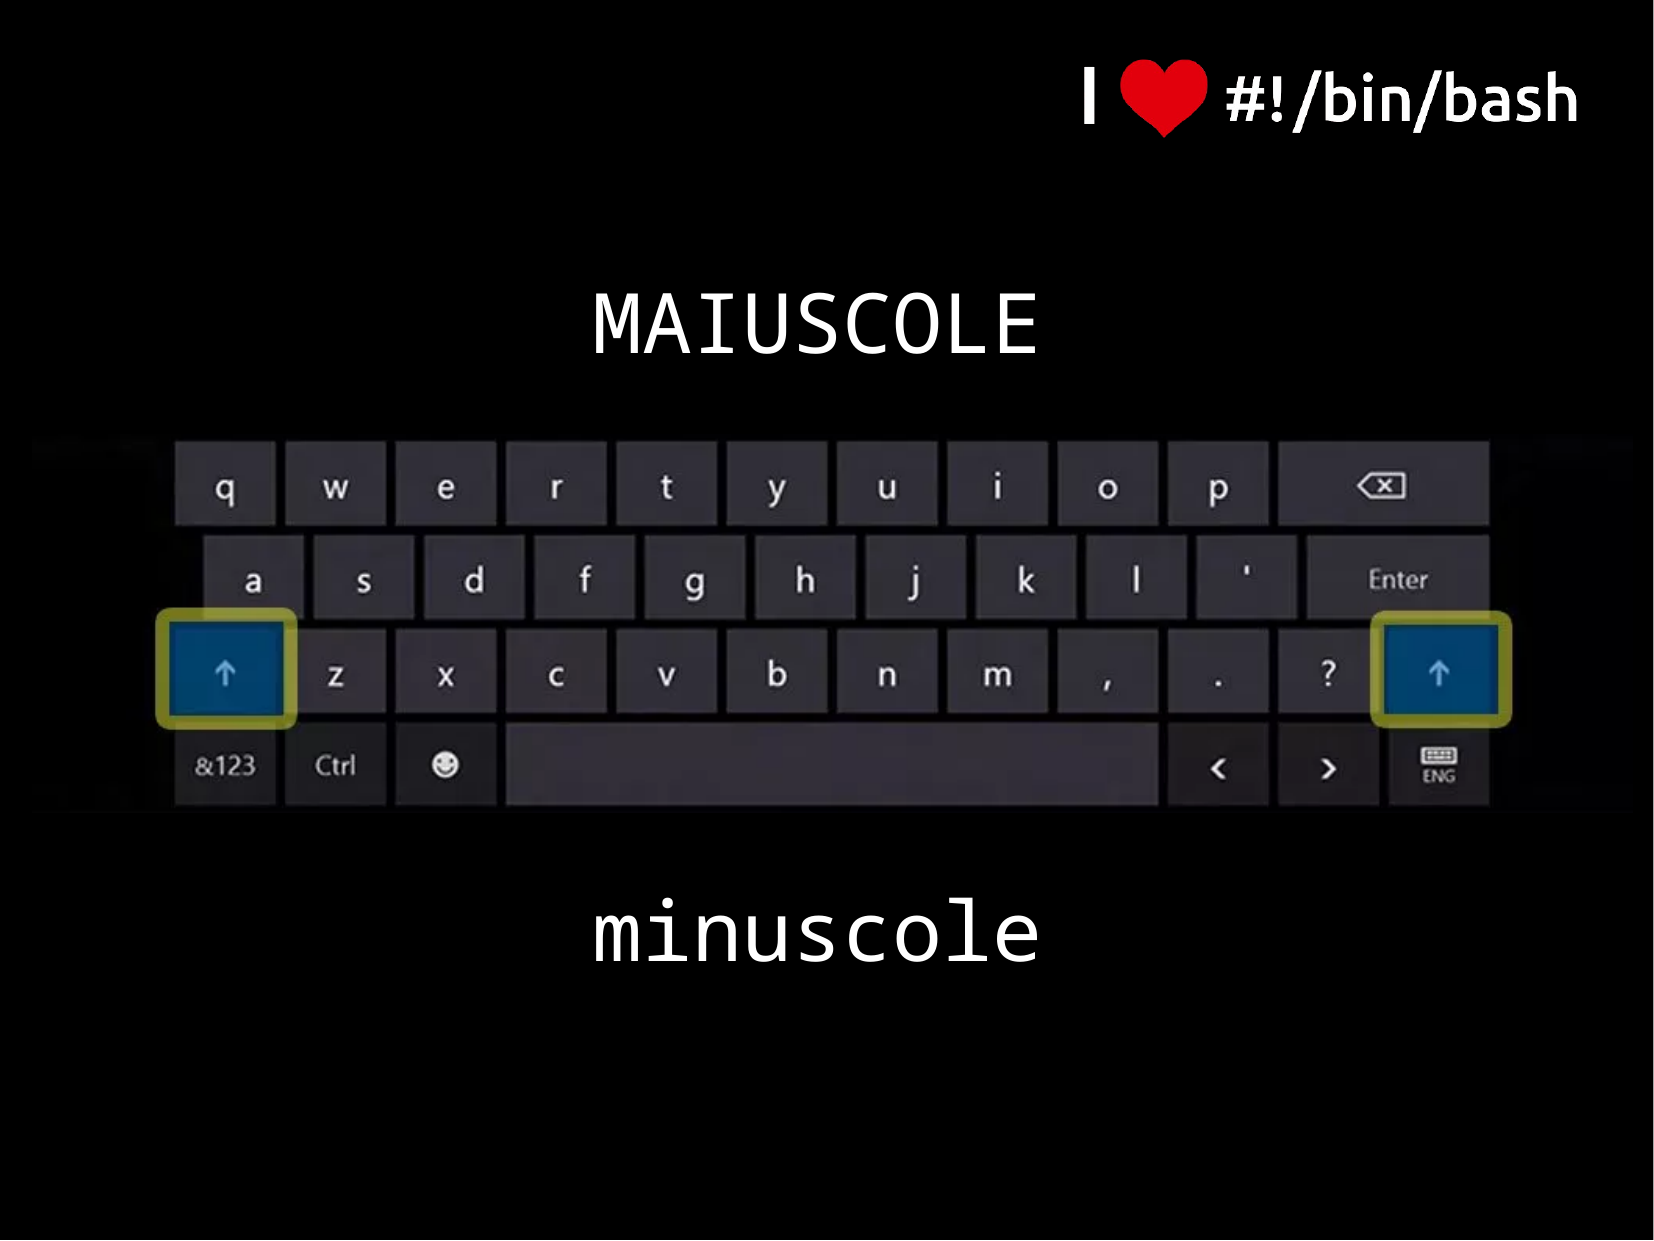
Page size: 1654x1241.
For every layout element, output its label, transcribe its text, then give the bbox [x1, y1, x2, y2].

text_box minuscole [577, 865, 1076, 978]
text_box MAIUSCOLE [577, 257, 1076, 369]
picture [32, 434, 1633, 813]
picture [1064, 45, 1595, 154]
